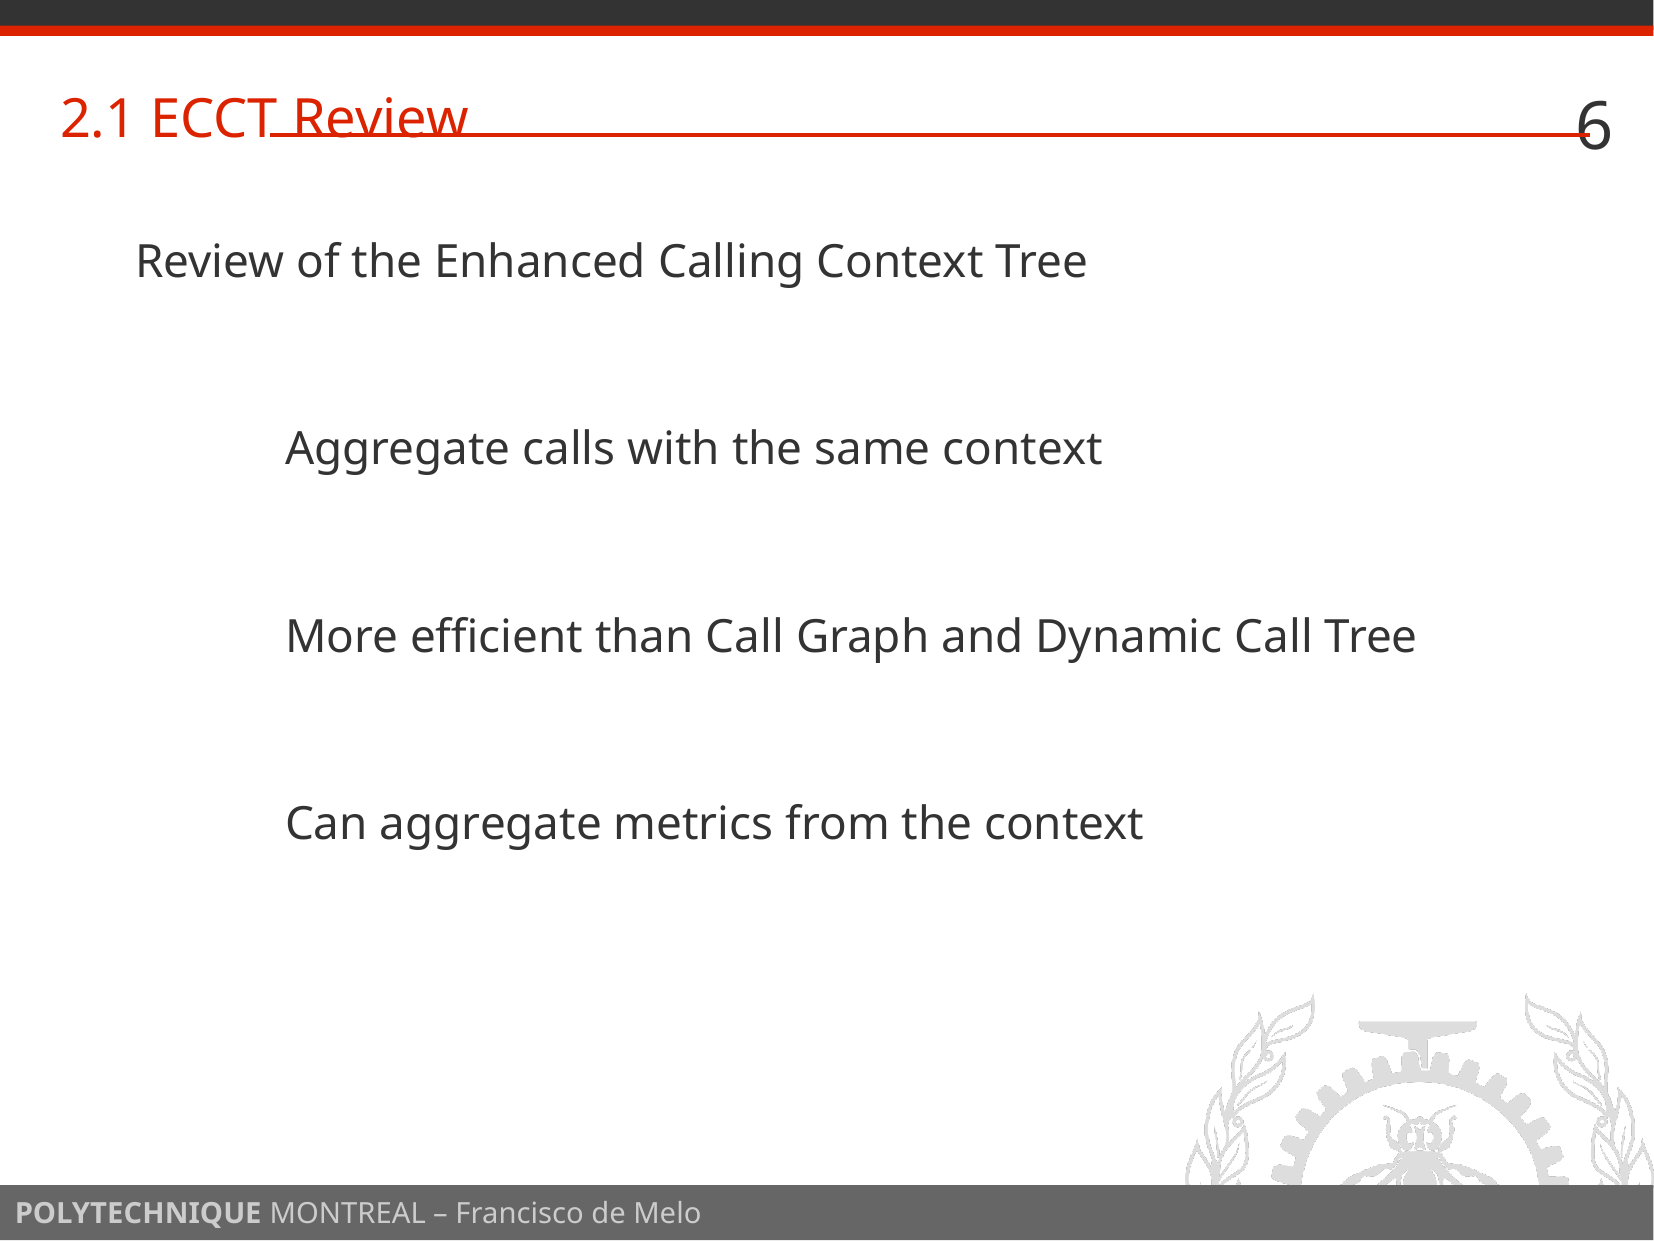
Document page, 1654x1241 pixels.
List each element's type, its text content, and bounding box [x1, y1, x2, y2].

text_box [0, 0, 1654, 36]
text_box Review of the Enhanced Calling Context Tree Aggregate calls with the same context More efficient than Call Graph and Dynamic Call Tree Can aggregate metrics from the context [135, 260, 1531, 790]
text_box 6 [1575, 30, 1654, 173]
picture [1185, 968, 1654, 1185]
text_box 2.1 ECCT Review [60, 15, 1456, 181]
text_box POLYTECHNIQUE MONTREAL – Francisco de Melo [0, 1185, 1654, 1241]
